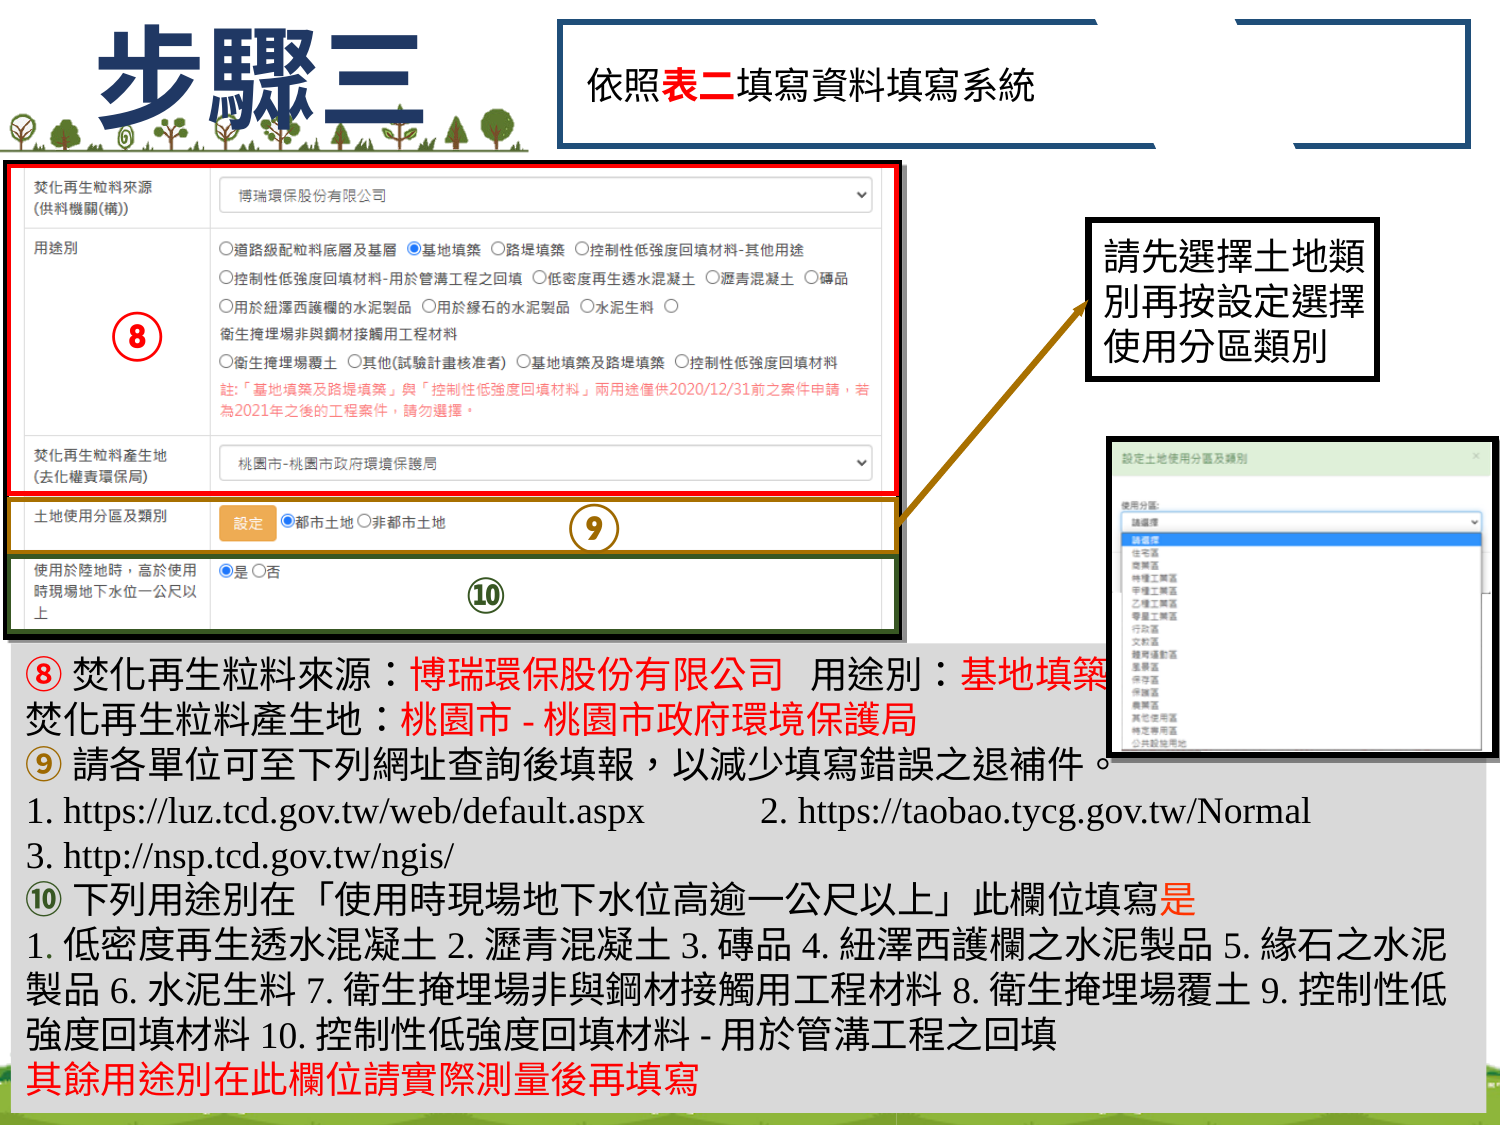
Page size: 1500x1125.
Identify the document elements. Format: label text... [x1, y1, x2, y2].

picture [11, 559, 449, 629]
picture [623, 502, 894, 550]
picture [1112, 441, 1493, 752]
text_box 依照表二填寫資料填寫系統 [571, 55, 1469, 116]
text_box [1140, 116, 1303, 163]
picture [0, 103, 547, 163]
text_box [1088, 4, 1252, 55]
picture [11, 168, 894, 491]
text_box [1088, 220, 1377, 225]
text_box ⑧焚化再生粒料來源：博瑞環保股份有限公司 用途別：基地填築 焚化再生粒料產生地：桃園市-桃園市政府環境保護局 ⑨請各單位可至下列網址查詢後填報，以減少填寫錯誤之退補件。 1. https://luz.tcd.gov.tw/web/default.aspx 2. https://taobao.tycg.gov.tw/Normal 3. http://nsp.tcd.gov.tw/ngis/ ⑩下列用途別在「使用時現場地下水位高逾一公尺以上」此欄位填寫是 1.低密度再生透水混凝土2.瀝青混凝土3.磚品4.紐澤西護欄之水泥製品5.緣石之水泥製品6.水泥生料7.衛生掩埋場非與鋼材接觸用工程材料8.衛生掩埋場覆土9.控制性低強度回填材料10.控制性低強度回填材料-用於管溝工程之回填 其餘用途別在此欄位請實際測量後再填寫 [10, 643, 1487, 1113]
text_box 步驟三 [79, 0, 446, 150]
text_box ⑩ [449, 555, 526, 632]
picture [526, 559, 894, 629]
picture [0, 1021, 1500, 1125]
picture [11, 502, 546, 550]
text_box ⑧ [89, 294, 166, 371]
text_box ⑨ [546, 486, 623, 563]
text_box 請先選擇土地類別再按設定選擇使用分區類別 [1088, 225, 1400, 377]
